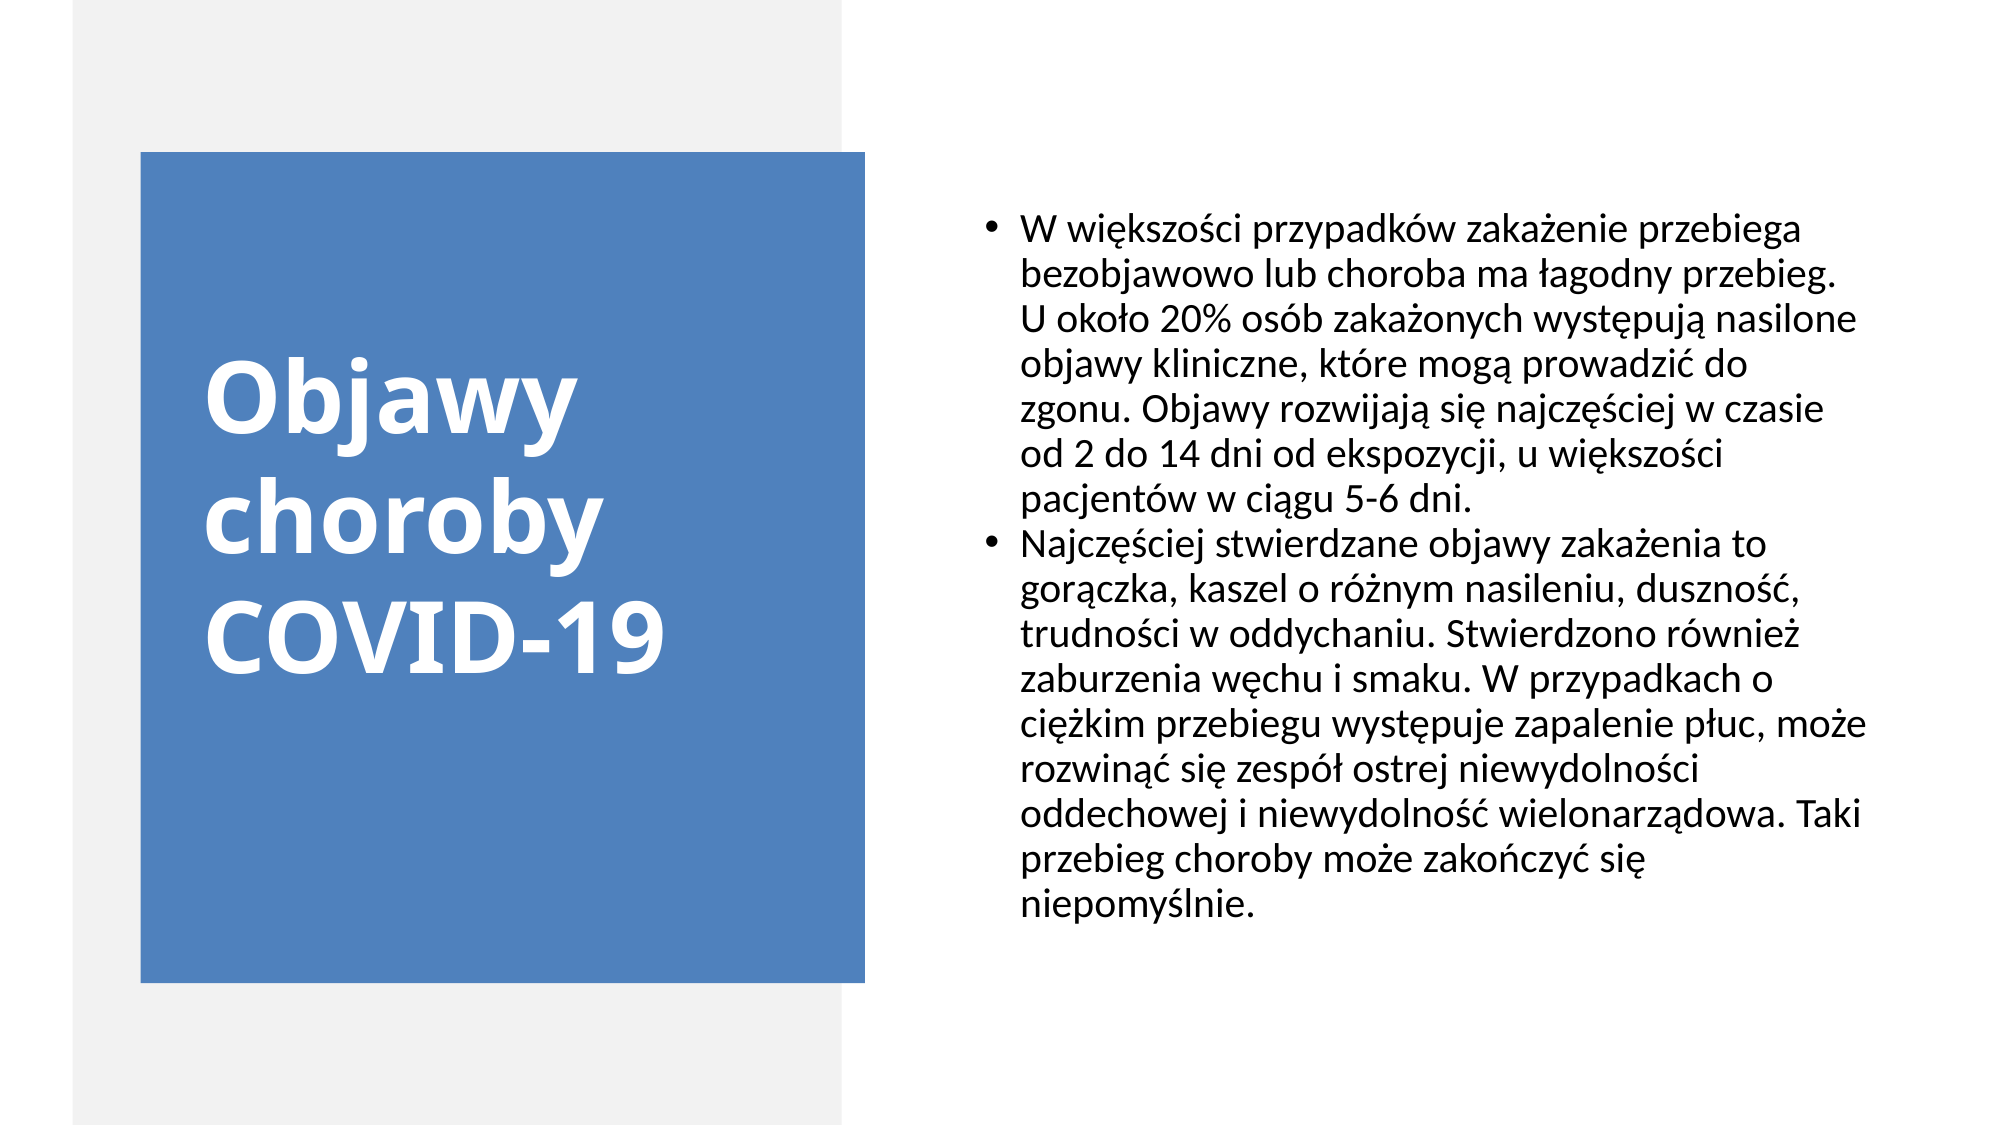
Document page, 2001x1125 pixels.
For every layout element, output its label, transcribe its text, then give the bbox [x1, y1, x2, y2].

text_box Objawy choroby COVID-19 [187, 216, 809, 919]
text_box [0, 0, 2000, 1125]
text_box W większości przypadków zakażenie przebiega bezobjawowo lub choroba ma łagodny przebieg. U około 20% osób zakażonych występują nasilone objawy kliniczne, które mogą prowadzić do zgonu. Objawy rozwijają się najczęściej w czasie od 2 do 14 dni od ekspozycji, u większości pacjentów w ciągu 5-6 dni. Najczęściej stwierdzane objawy zakażenia to gorączka, kaszel o różnym nasileniu, duszność, trudności w oddychaniu. Stwierdzono również zaburzenia węchu i smaku. W przypadkach o ciężkim przebiegu występuje zapalenie płuc, może rozwinąć się zespół ostrej niewydolności oddechowej i niewydolność wielonarządowa. Taki przebieg choroby może zakończyć się niepomyślnie. [969, 195, 1883, 984]
